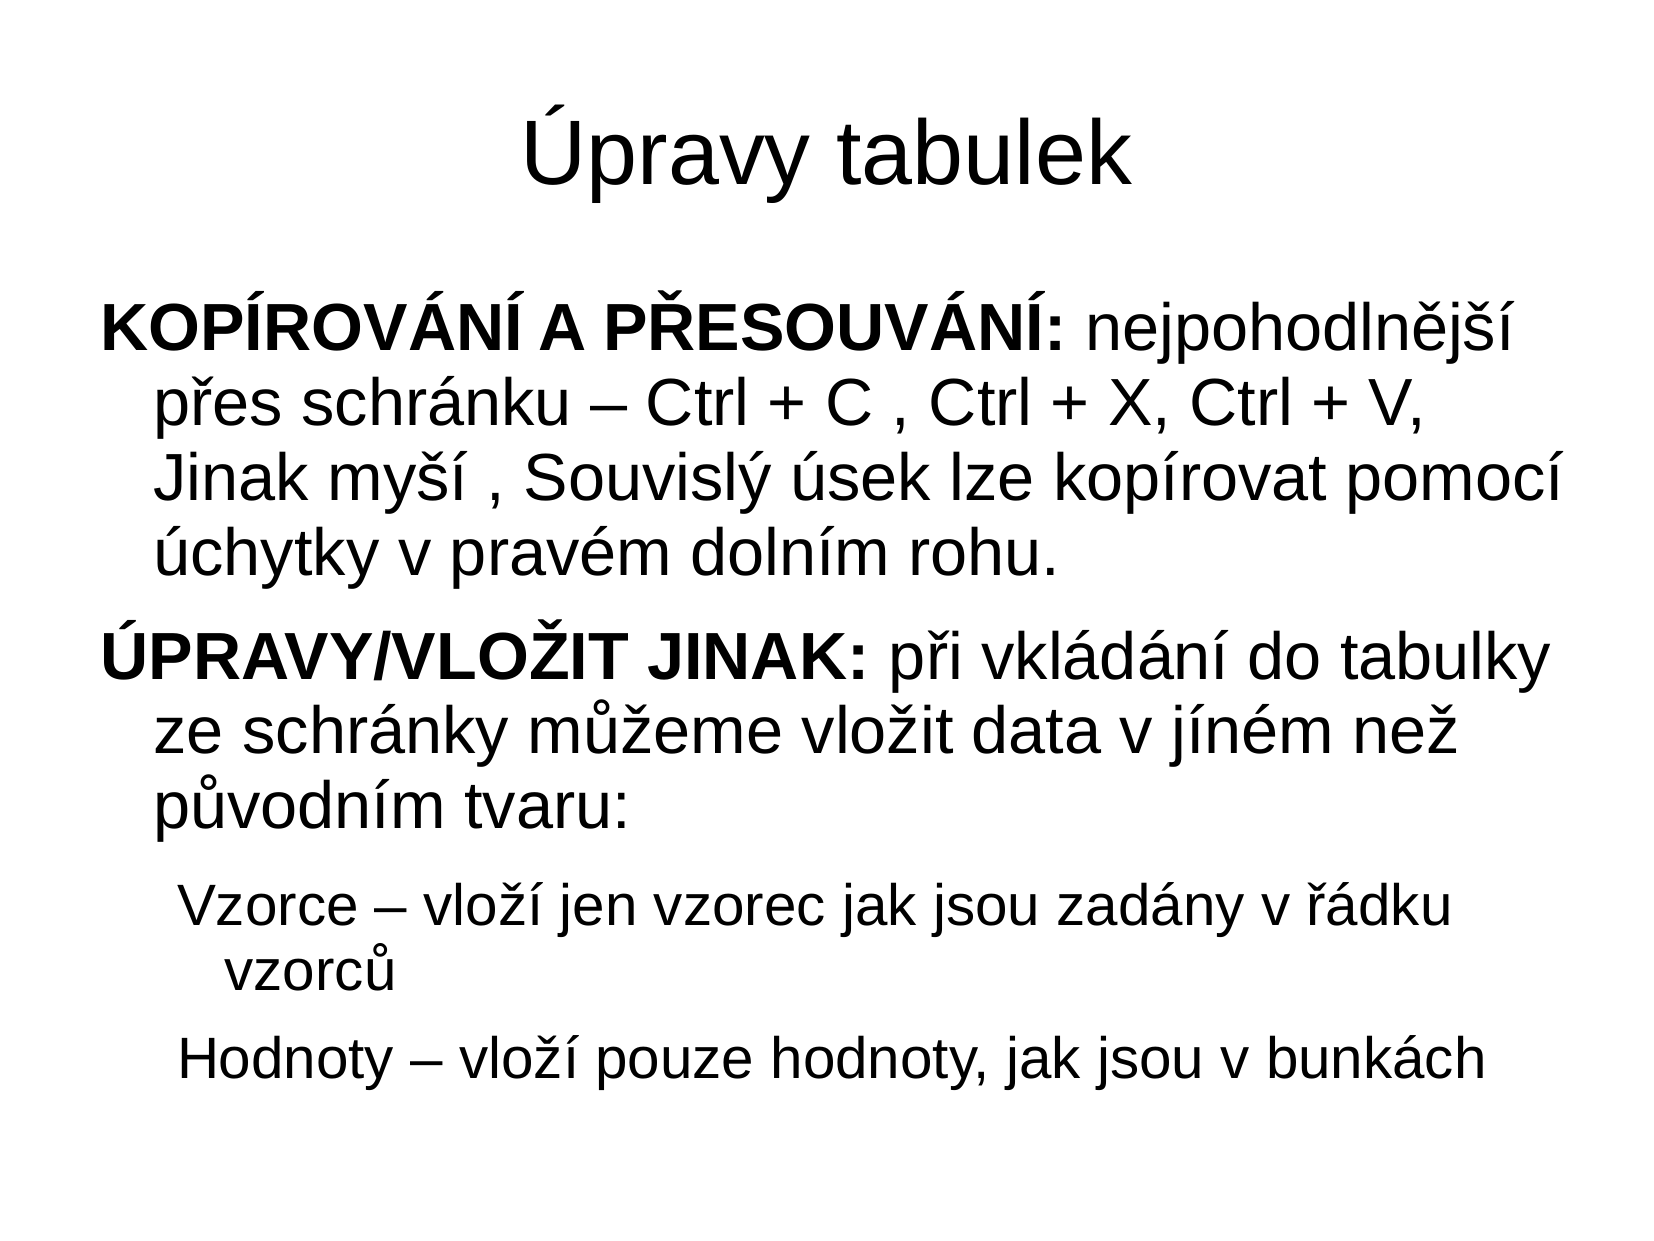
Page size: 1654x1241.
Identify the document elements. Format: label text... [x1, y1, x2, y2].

title Úpravy tabulek [82, 56, 1571, 250]
list KOPÍROVÁNÍ A PŘESOUVÁNÍ: nejpohodlnější přes schránku – Ctrl + C , Ctrl + X, Ctrl + V, Jinak myší , Souvislý úsek lze kopírovat pomocí úchytky v pravém dolním rohu. ÚPRAVY/VLOŽIT JINAK: při vkládání do tabulky ze schránky můžeme vložit data v jíném než původním tvaru: Vzorce – vloží jen vzorec jak jsou zadány v řádku vzorců Hodnoty – vloží pouze hodnoty, jak jsou v bunkách [82, 290, 1571, 1094]
